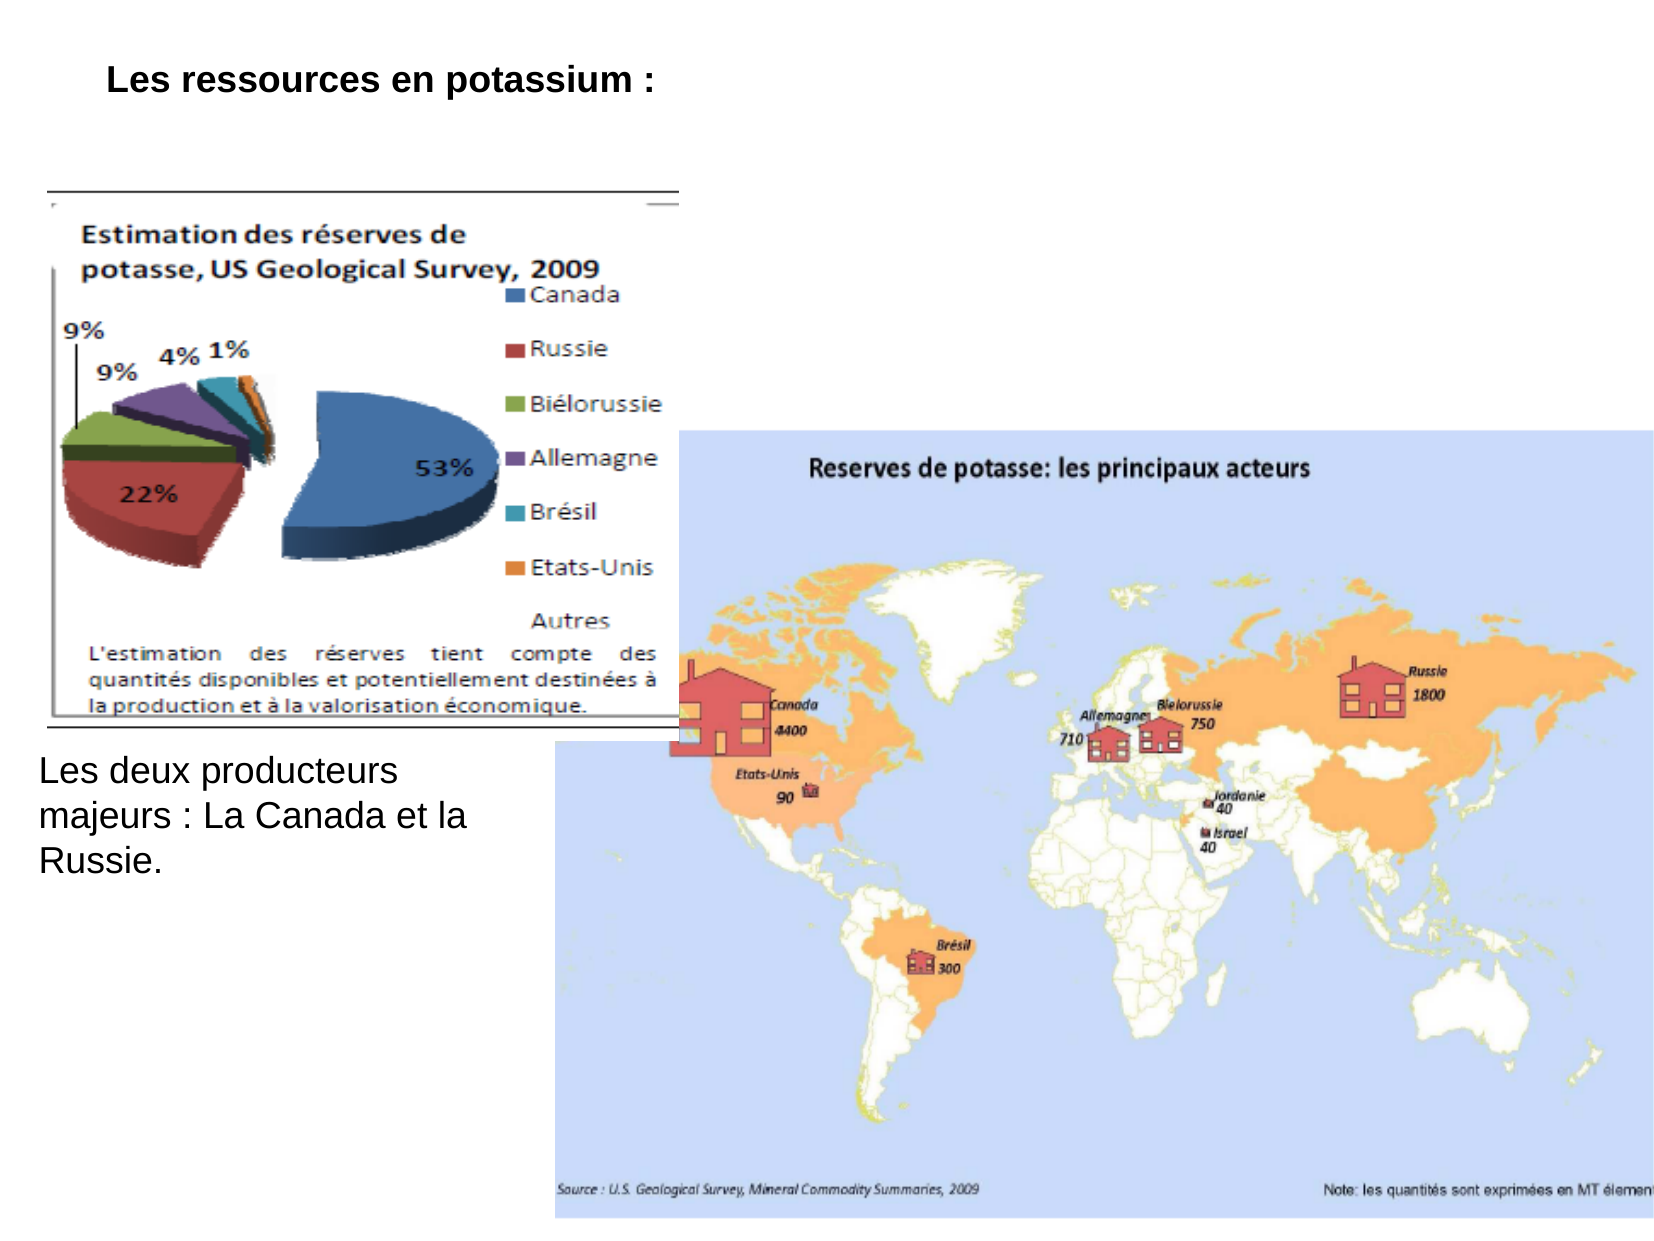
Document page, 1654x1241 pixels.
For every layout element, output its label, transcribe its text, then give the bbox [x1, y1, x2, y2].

text_box Les deux producteurs majeurs : La Canada et la Russie. [23, 738, 532, 889]
list Les ressources en potassium : [106, 41, 1562, 160]
picture [47, 180, 1654, 1241]
